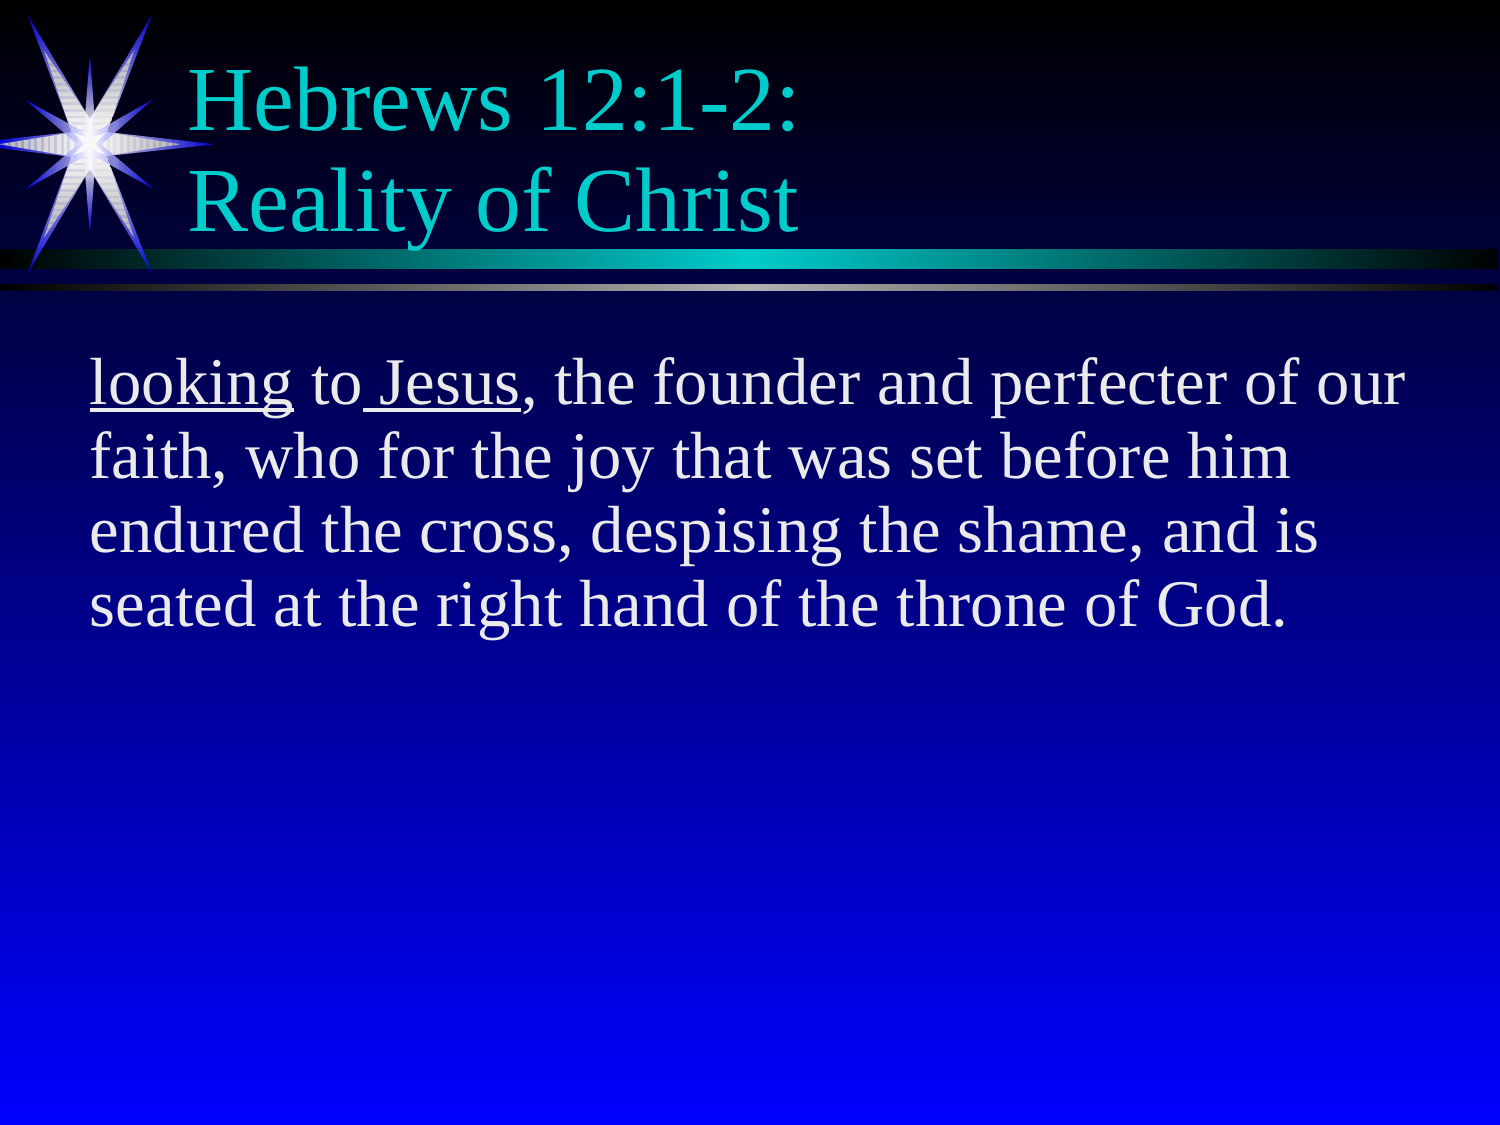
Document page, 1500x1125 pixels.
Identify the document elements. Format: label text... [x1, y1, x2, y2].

title Hebrews 12:1-2: Reality of Christ [187, 47, 1463, 253]
text_box looking to Jesus, the founder and perfecter of our faith, who for the joy that was set before him endured the cross, despising the shame, and is seated at the right hand of the throne of God. [75, 337, 1463, 1034]
